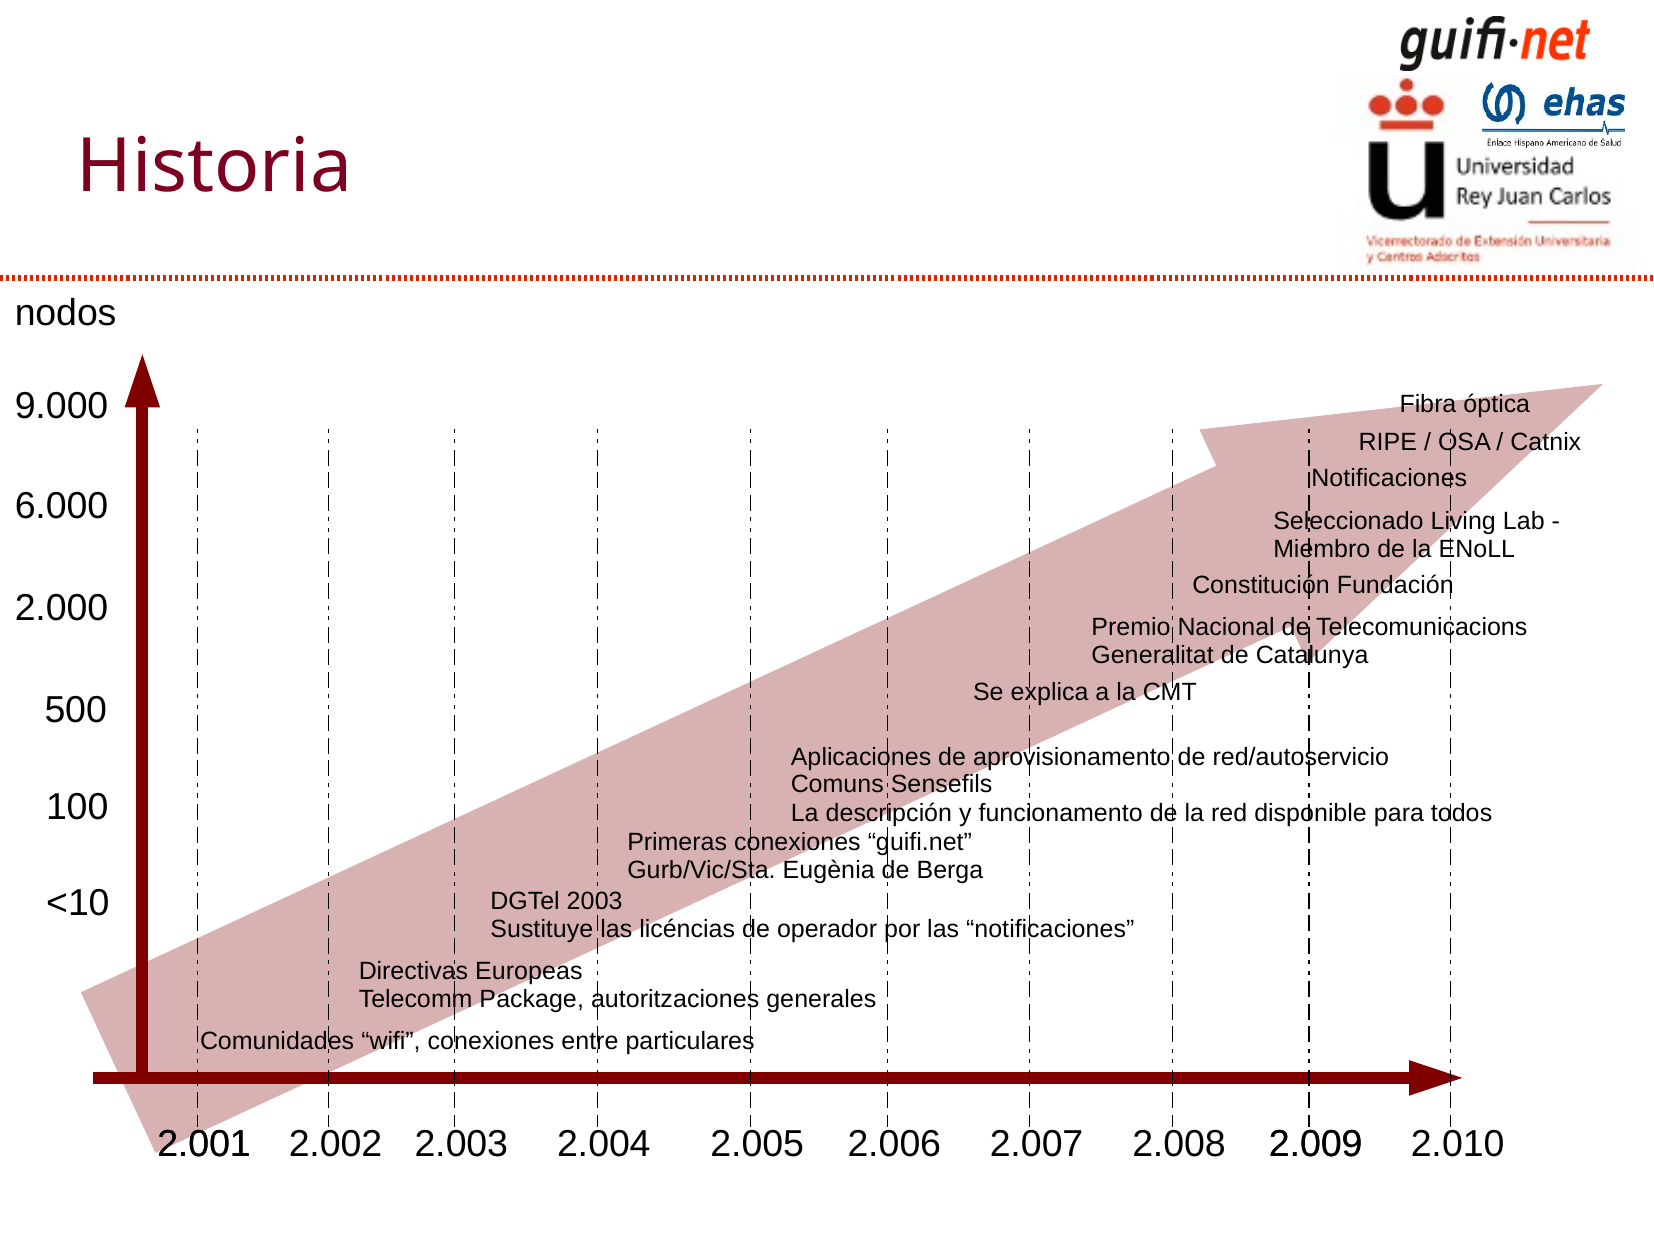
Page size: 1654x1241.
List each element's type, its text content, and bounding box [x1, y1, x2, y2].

text_box Comunidades “wifi”, conexiones entre particulares [185, 1018, 771, 1062]
picture [1399, 16, 1590, 71]
text_box 2.003 [399, 1115, 524, 1173]
text_box 9.000 [0, 377, 124, 435]
text_box 2.007 [975, 1115, 1099, 1173]
text_box 2.009 [1254, 1115, 1378, 1173]
text_box nodos [0, 283, 132, 341]
text_box Premio Nacional de Telecomunicacions Generalitat de Catalunya [1076, 605, 1544, 677]
text_box Fibra óptica [1384, 382, 1546, 426]
text_box 2.002 [273, 1115, 398, 1173]
text_box 2.005 [695, 1115, 819, 1173]
text_box RIPE / OSA / Catnix [1344, 420, 1597, 464]
text_box 500 [29, 681, 122, 739]
text_box 2.004 [542, 1115, 666, 1173]
text_box Primeras conexiones “guifi.net” Gurb/Vic/Sta. Eugènia de Berga [612, 820, 1000, 892]
text_box 2.008 [1117, 1115, 1241, 1173]
picture [1340, 75, 1636, 272]
text_box 2.010 [1396, 1115, 1520, 1173]
text_box Se explica a la CMT [958, 670, 1276, 714]
text_box Seleccionado Living Lab - Miembro de la ENoLL [1258, 499, 1583, 570]
text_box DGTel 2003 Sustituye las licéncias de operador por las “notificaciones” [475, 879, 1151, 951]
text_box 2.001 [142, 1115, 266, 1173]
text_box Notificaciones [1296, 455, 1483, 499]
text_box <10 [31, 874, 125, 932]
text_box Constitución Fundación [1177, 563, 1470, 605]
text_box 6.000 [0, 477, 124, 535]
title Historia [76, 59, 1093, 267]
text_box Aplicaciones de aprovisionamento de red/autoservicio Comuns Sensefils La descripción y funcionamento de la red disponible para todos [775, 734, 1510, 834]
text_box 100 [31, 777, 124, 835]
text_box 2.000 [0, 579, 124, 637]
text_box Directivas Europeas Telecomm Package, autoritzaciones generales [344, 949, 893, 1021]
text_box 2.006 [832, 1115, 956, 1173]
